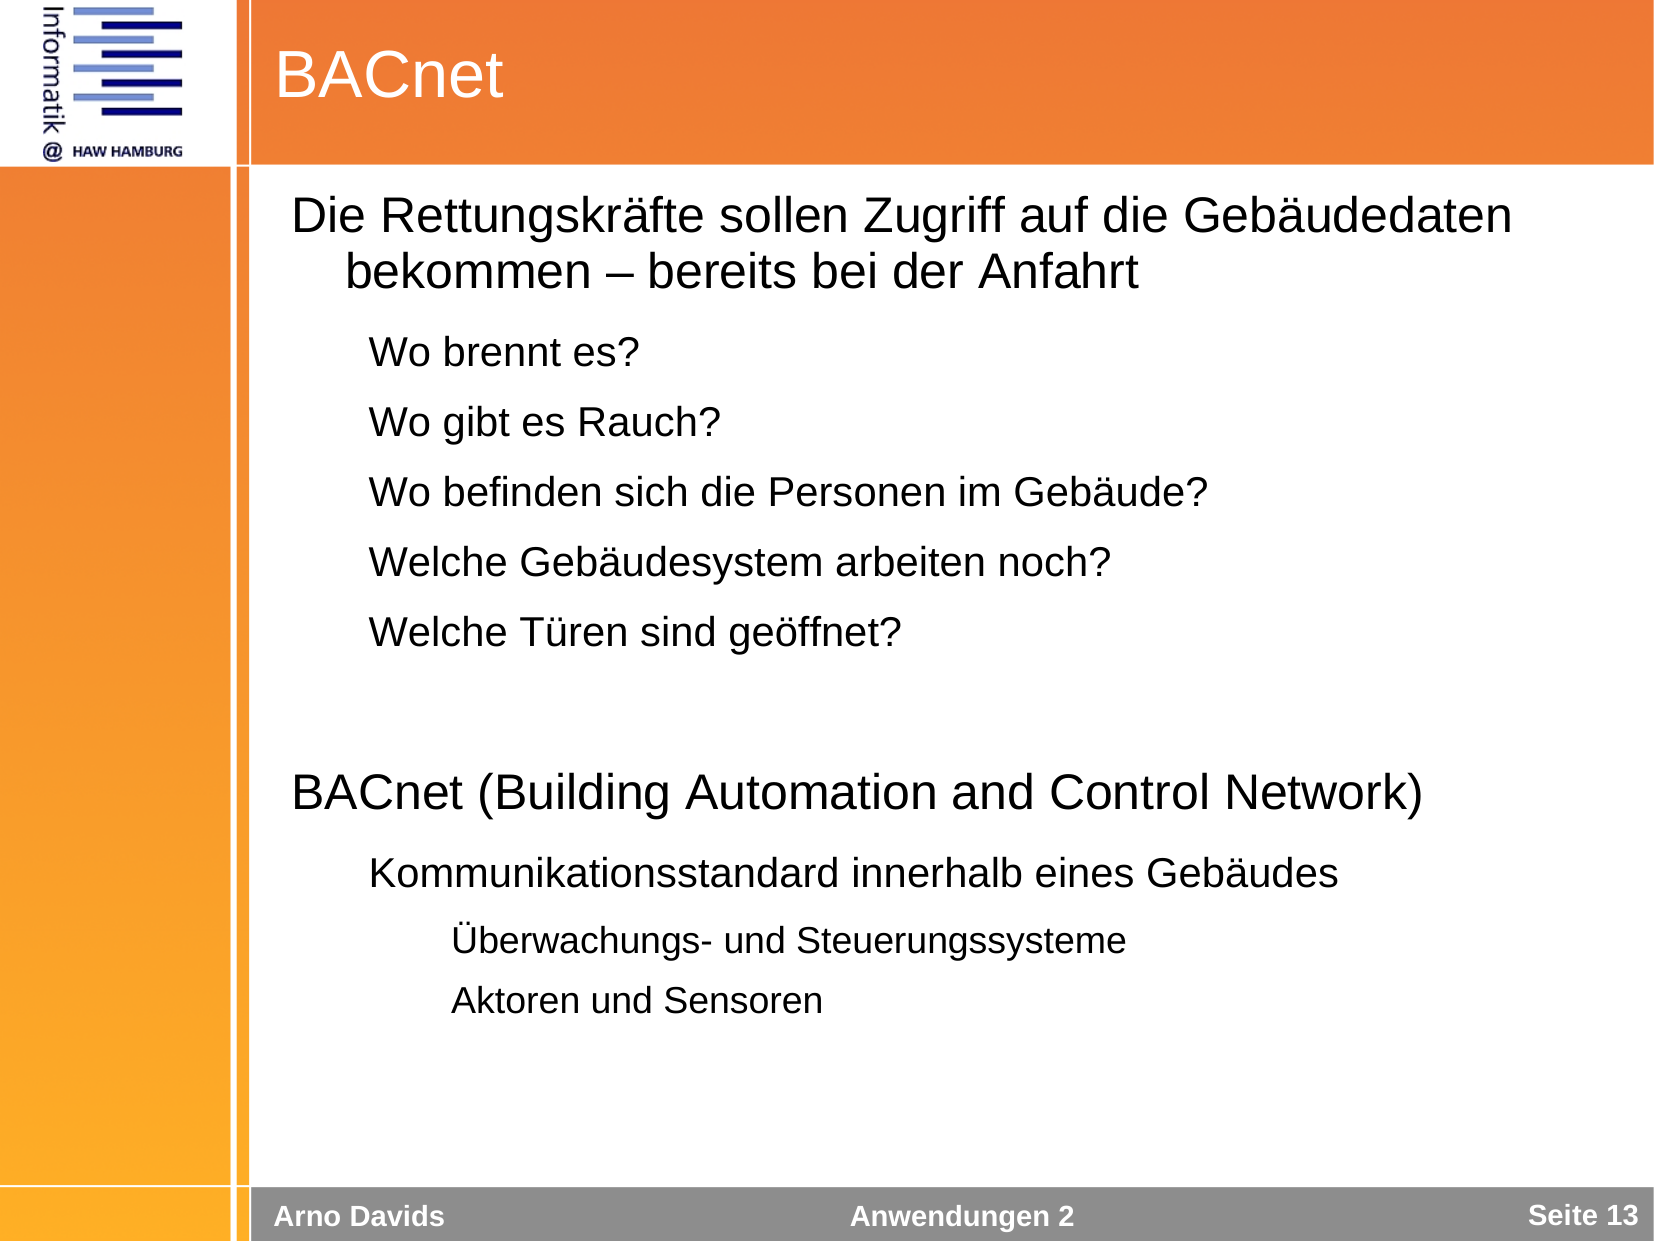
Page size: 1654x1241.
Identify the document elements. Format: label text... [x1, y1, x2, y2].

title BACnet [274, 19, 1651, 130]
picture [0, 0, 1654, 1241]
list Die Rettungskräfte sollen Zugriff auf die Gebäudedaten bekommen – bereits bei der Anfahrt Wo brennt es? Wo gibt es Rauch? Wo befinden sich die Personen im Gebäude? Welche Gebäudesystem arbeiten noch? Welche Türen sind geöffnet? BACnet (Building Automation and Control Network) Kommunikationsstandard innerhalb eines Gebäudes Überwachungs- und Steuerungssysteme Aktoren und Sensoren [274, 187, 1576, 1160]
picture [43, 5, 186, 162]
